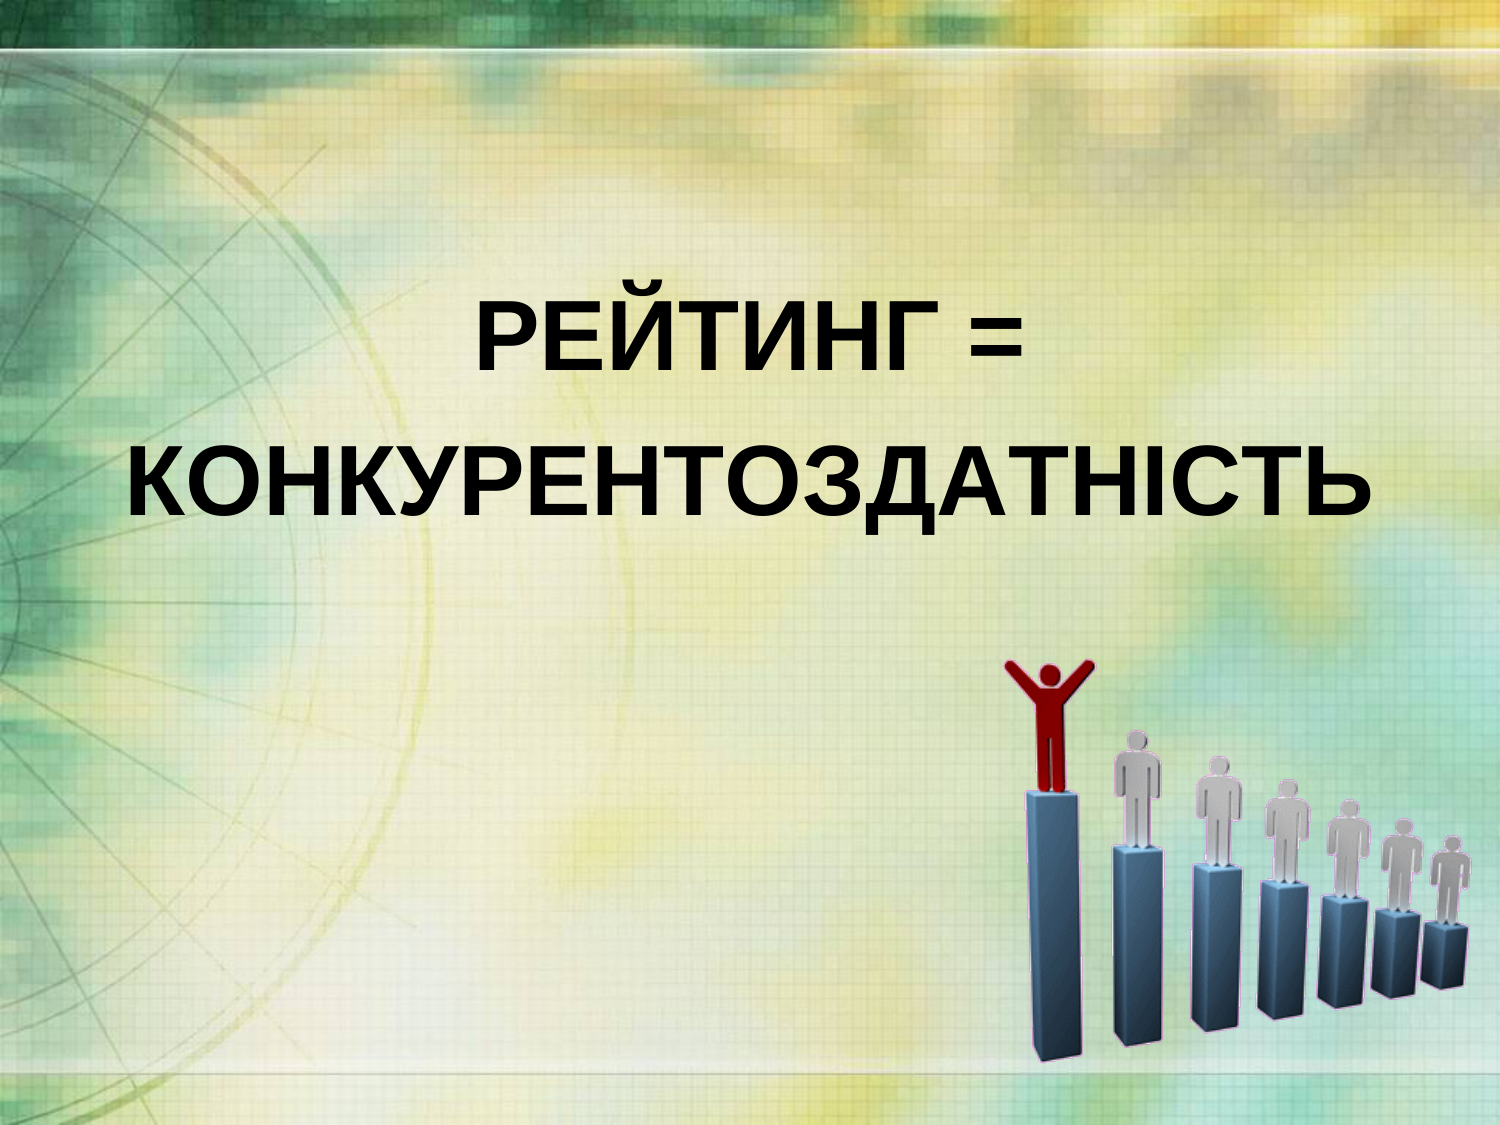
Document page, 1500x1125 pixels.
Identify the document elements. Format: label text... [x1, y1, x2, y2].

picture [0, 0, 1500, 1125]
list РЕЙТИНГ = КОНКУРЕНТОЗДАТНІСТЬ [75, 262, 1426, 1005]
